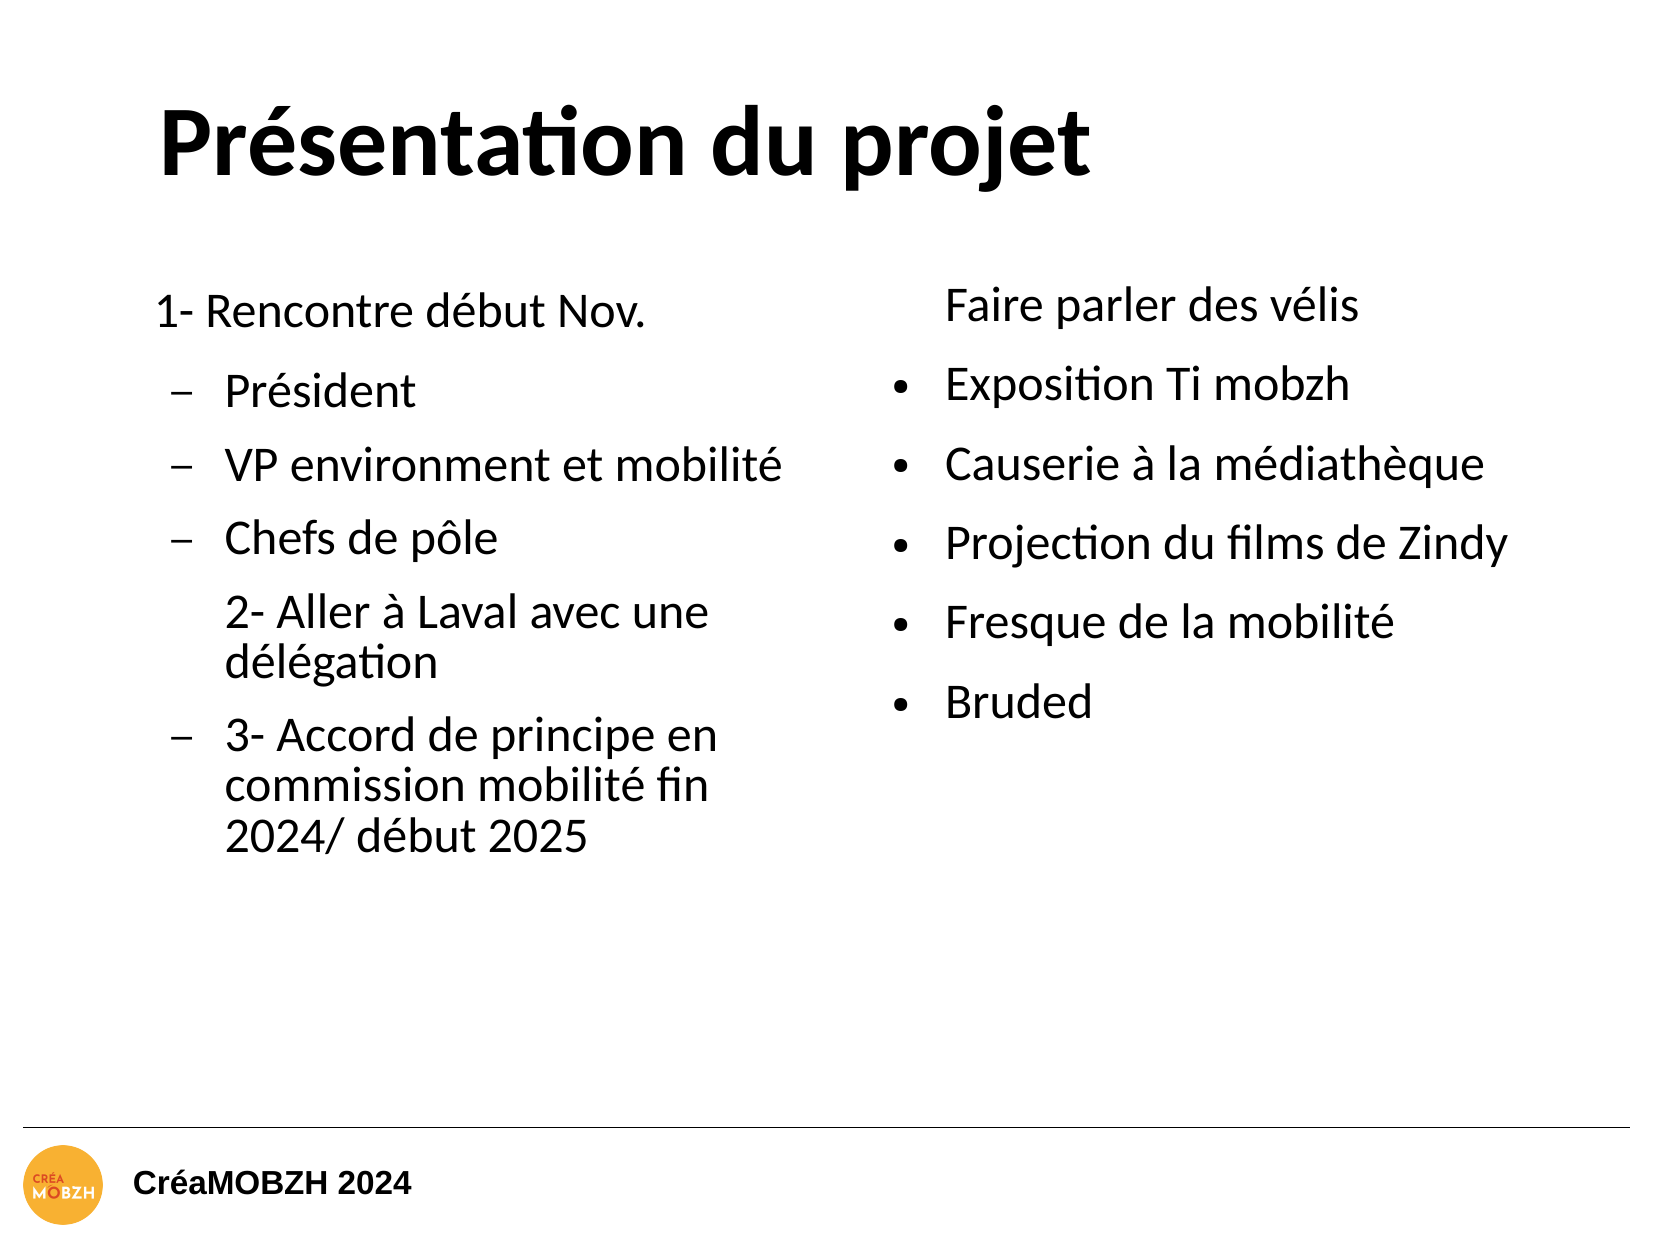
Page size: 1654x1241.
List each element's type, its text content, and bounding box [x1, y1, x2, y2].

title Présentation du projet [11, 34, 1347, 268]
list Faire parler des vélis Exposition Ti mobzh Causerie à la médiathèque Projection du films de Zindy Fresque de la mobilité Bruded [874, 283, 1619, 1102]
picture [23, 1145, 103, 1225]
text_box CréaMOBZH 2024 [118, 1157, 1040, 1241]
list 1- Rencontre début Nov. Président VP environment et mobilité Chefs de pôle 2- Aller à Laval avec une délégation 3- Accord de principe en commission mobilité fin 2024/ début 2025 [82, 290, 827, 1109]
